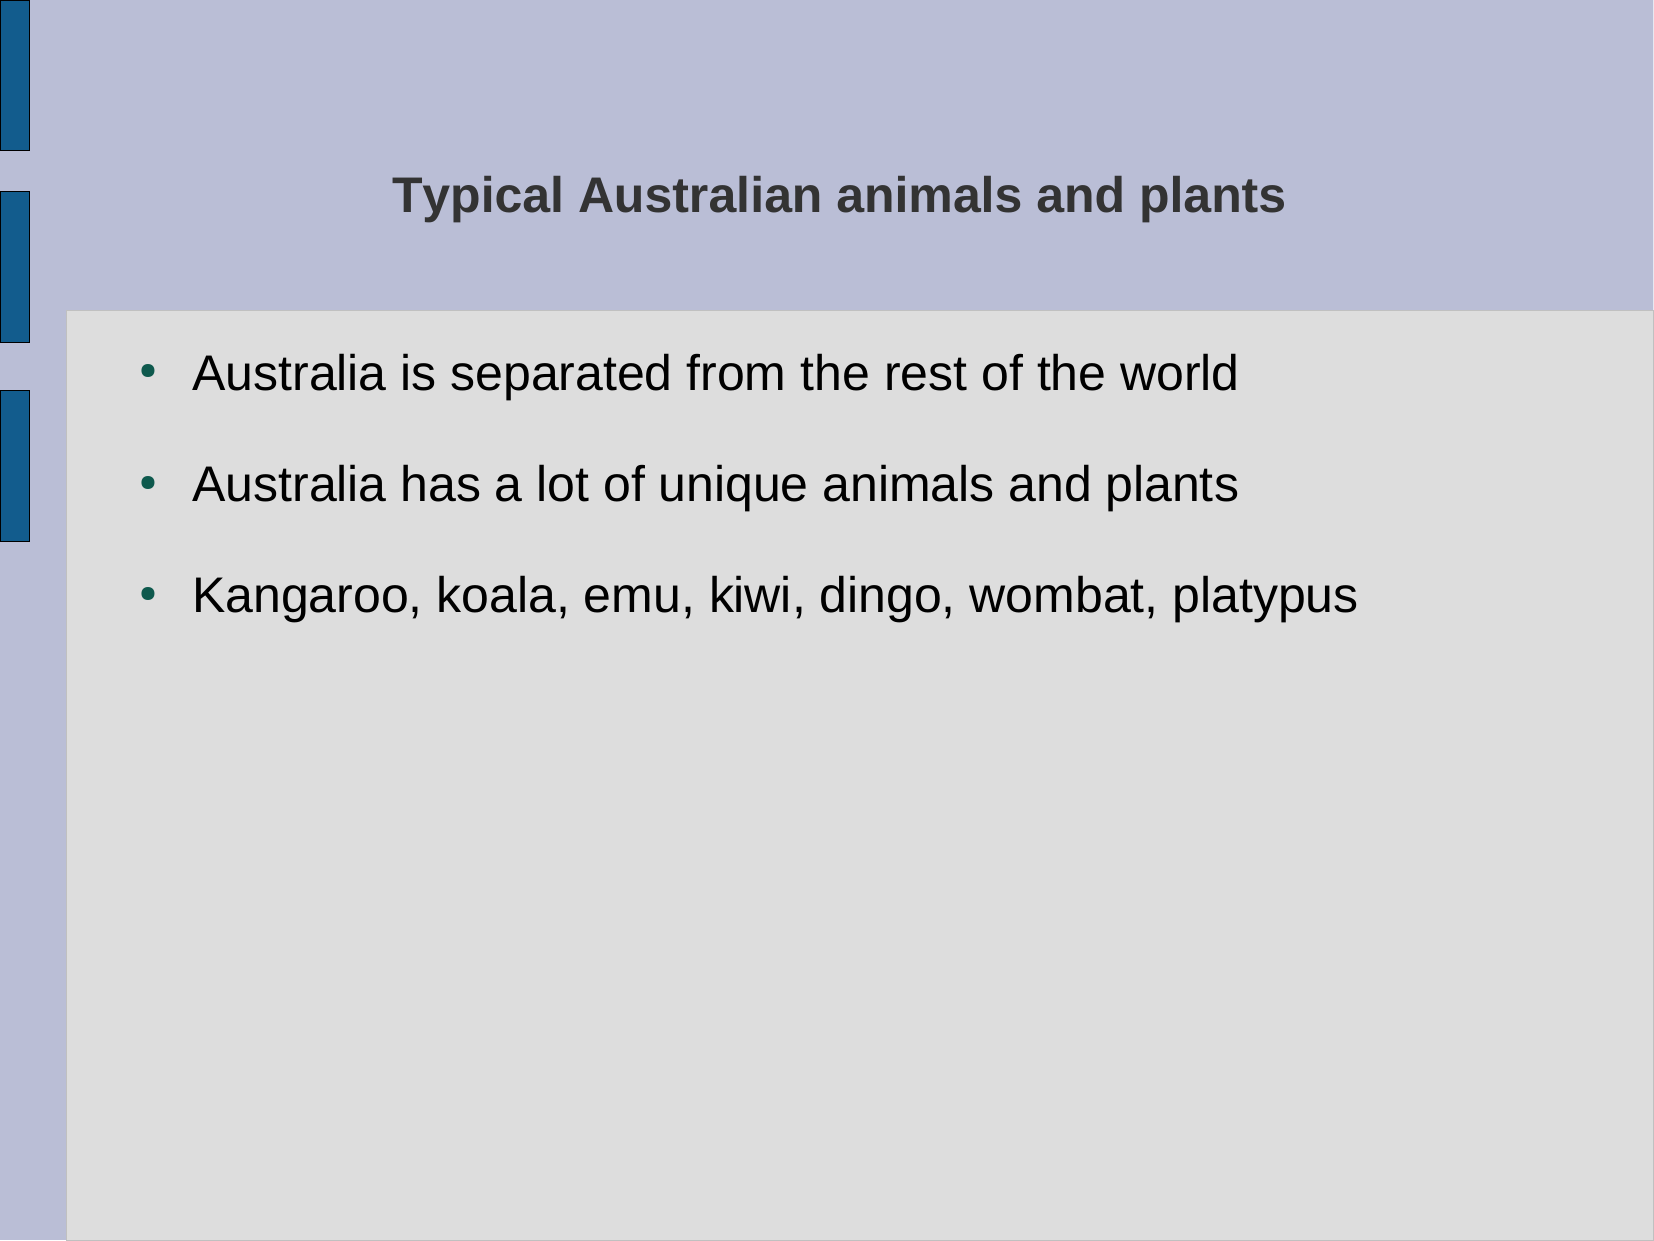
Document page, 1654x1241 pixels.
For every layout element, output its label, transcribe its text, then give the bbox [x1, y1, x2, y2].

list Australia is separated from the rest of the world Australia has a lot of unique animals and plants Kangaroo, koala, emu, kiwi, dingo, wombat, platypus [121, 344, 1534, 1127]
title Typical Australian animals and plants [121, 91, 1534, 299]
